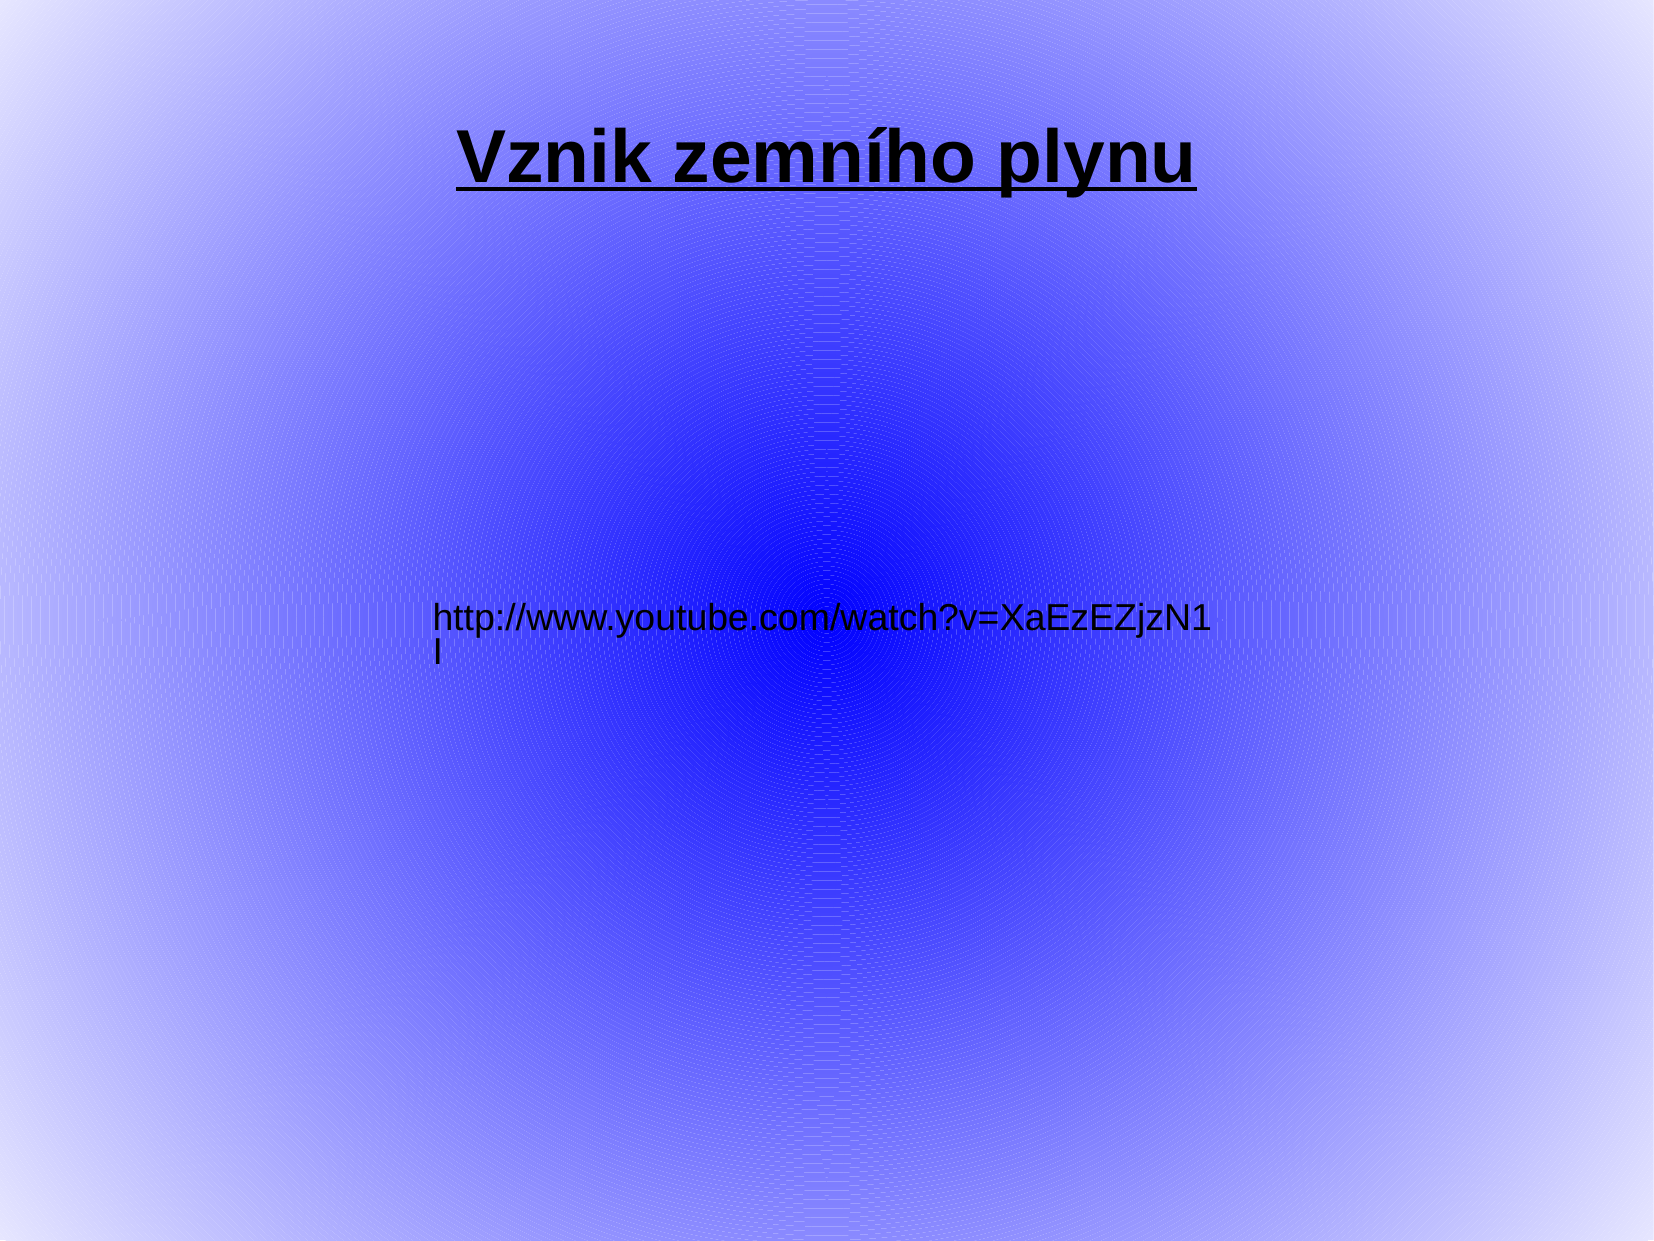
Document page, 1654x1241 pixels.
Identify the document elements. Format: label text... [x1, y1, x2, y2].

text_box http://www.youtube.com/watch?v=XaEzEZjzN1I [417, 589, 1234, 688]
title Vznik zemního plynu [82, 49, 1571, 257]
